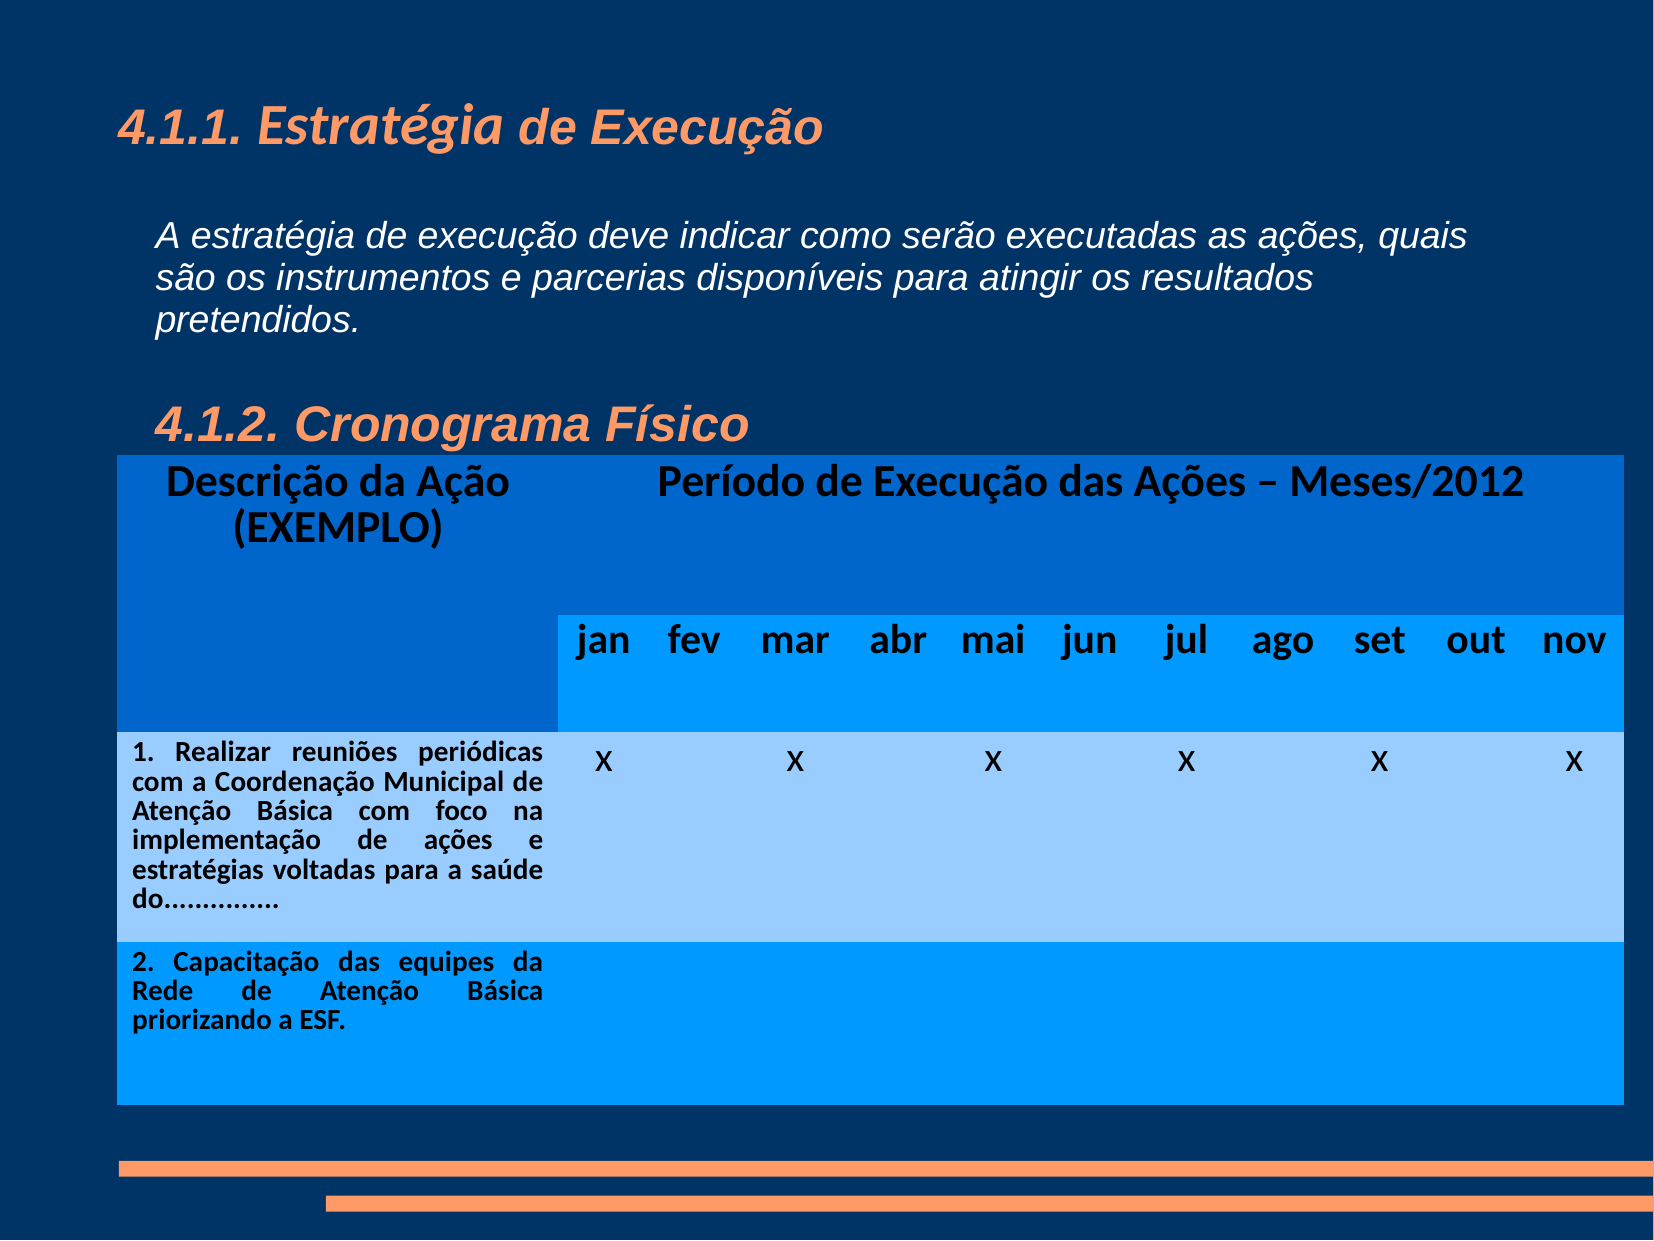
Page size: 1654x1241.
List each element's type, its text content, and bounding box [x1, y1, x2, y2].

title 4.1.1. Estratégia de Execução A estratégia de execução deve indicar como serão executadas as ações, quais são os instrumentos e parcerias disponíveis para atingir os resultados pretendidos. 4.1.2. Cronograma Físico [118, 112, 1531, 439]
table_cell jun [1042, 615, 1138, 732]
table_cell [649, 942, 739, 1105]
table_cell [1331, 942, 1428, 1105]
table_cell set [1331, 615, 1428, 732]
table_cell abr [851, 615, 945, 732]
table_header Período de Execução das Ações – Meses/2012 [558, 455, 1624, 615]
table_cell [1042, 732, 1138, 942]
table_cell 2. Capacitação das equipes da Rede de Atenção Básica priorizando a ESF. [117, 942, 558, 1105]
table_cell jan [558, 615, 649, 732]
table_cell [851, 942, 945, 1105]
table_cell fev [649, 615, 739, 732]
table_cell x [1525, 732, 1624, 942]
table_cell mai [945, 615, 1042, 732]
table_cell out [1428, 615, 1525, 732]
table_cell [851, 732, 945, 942]
table_cell [1428, 942, 1525, 1105]
table_cell [1042, 942, 1138, 1105]
table_cell [1235, 942, 1331, 1105]
table_cell [1428, 732, 1525, 942]
table_cell jul [1138, 615, 1235, 732]
table_cell mar [739, 615, 851, 732]
table_header Descrição da Ação (EXEMPLO) [117, 455, 558, 732]
table_cell [1138, 942, 1235, 1105]
table_cell x [945, 732, 1042, 942]
table_cell x [558, 732, 649, 942]
table_cell x [739, 732, 851, 942]
table_cell [739, 942, 851, 1105]
table_cell [1235, 732, 1331, 942]
table_cell ago [1235, 615, 1331, 732]
table_cell [945, 942, 1042, 1105]
table_cell [649, 732, 739, 942]
table_cell [1525, 942, 1624, 1105]
table_cell 1. Realizar reuniões periódicas com a Coordenação Municipal de Atenção Básica com foco na implementação de ações e estratégias voltadas para a saúde do............... [117, 732, 558, 942]
table_cell nov [1525, 615, 1624, 732]
table_cell x [1331, 732, 1428, 942]
table_cell x [1138, 732, 1235, 942]
table_cell [558, 942, 649, 1105]
